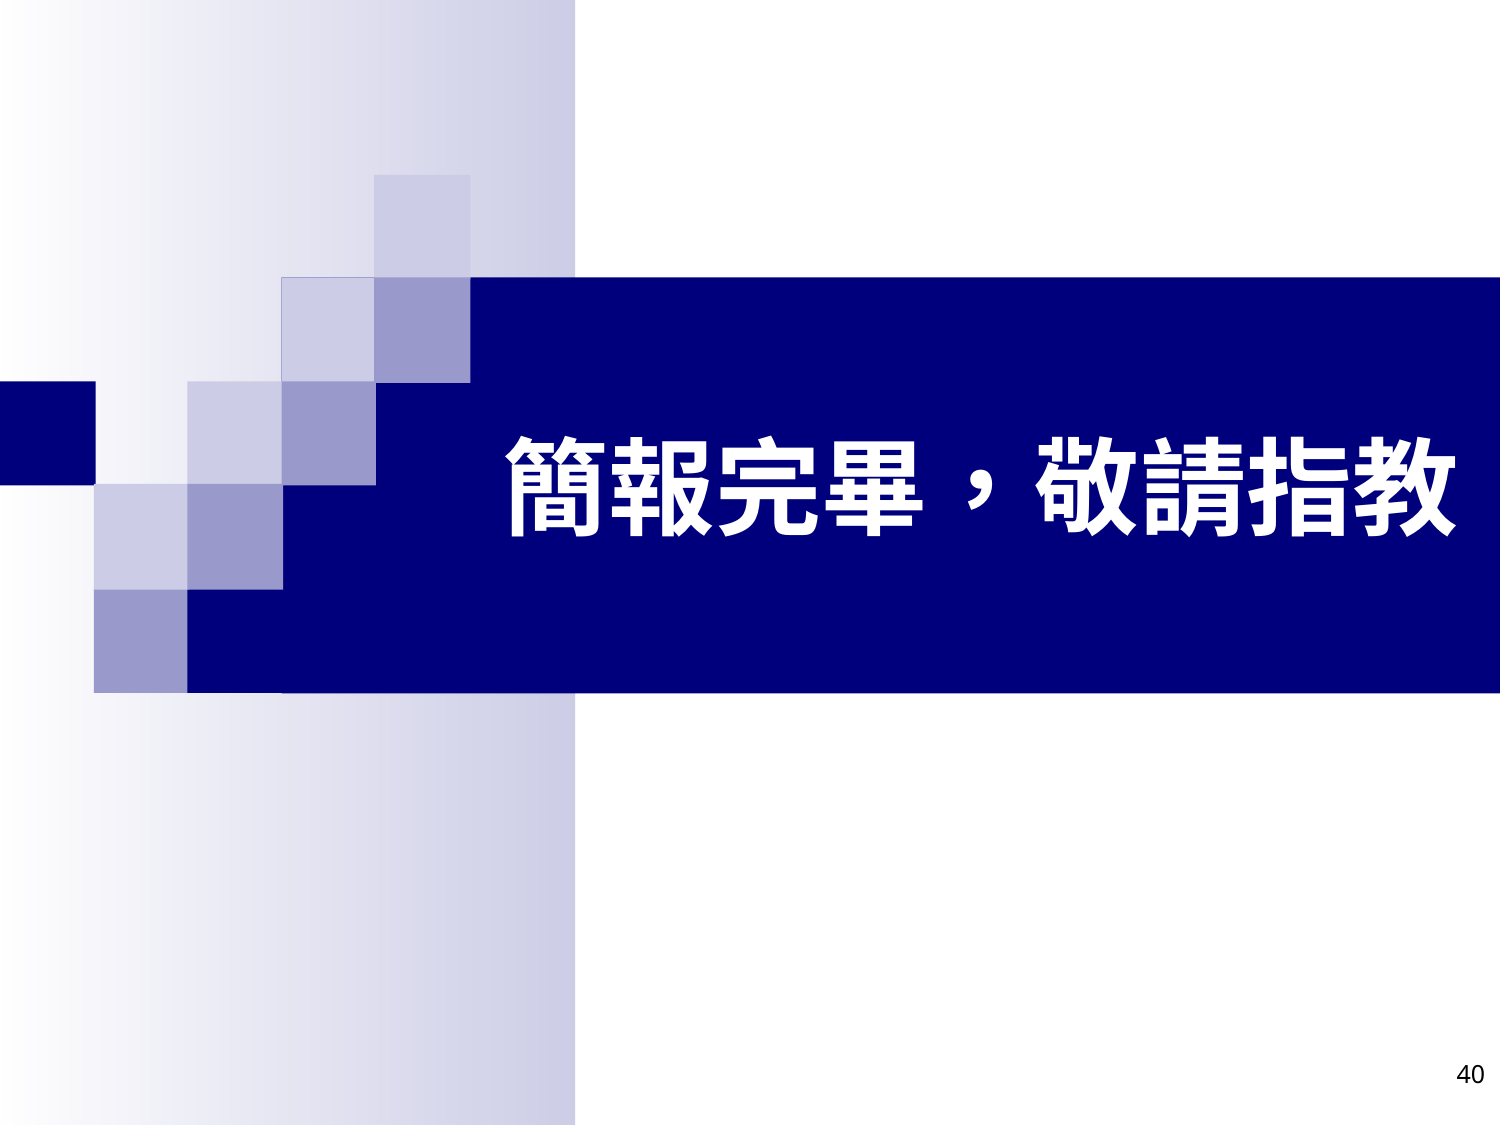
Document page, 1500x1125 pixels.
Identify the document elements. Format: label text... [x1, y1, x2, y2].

title 簡報完畢，敬請指教 [487, 299, 1476, 663]
text_box <number> [1149, 1025, 1500, 1101]
